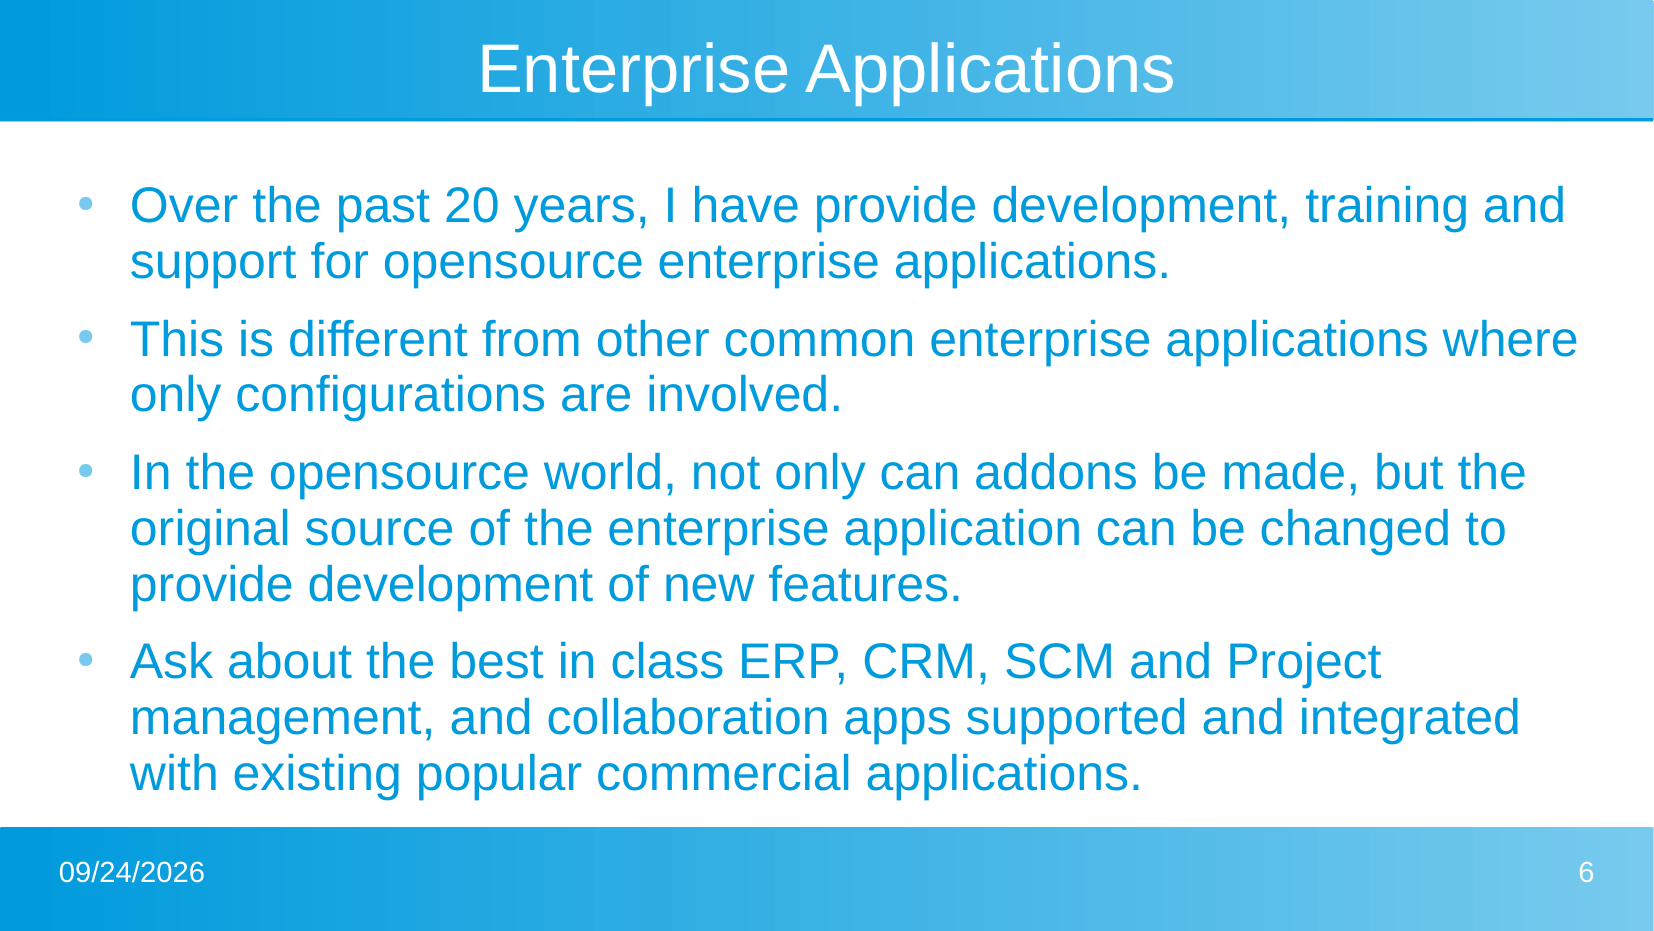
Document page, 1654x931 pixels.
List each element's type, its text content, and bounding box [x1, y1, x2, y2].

list Over the past 20 years, I have provide development, training and support for opensource enterprise applications. This is different from other common enterprise applications where only configurations are involved. In the opensource world, not only can addons be made, but the original source of the enterprise application can be changed to provide development of new features. Ask about the best in class ERP, CRM, SCM and Project management, and collaboration apps supported and integrated with existing popular commercial applications. [59, 177, 1595, 768]
title Enterprise Applications [59, 29, 1595, 108]
